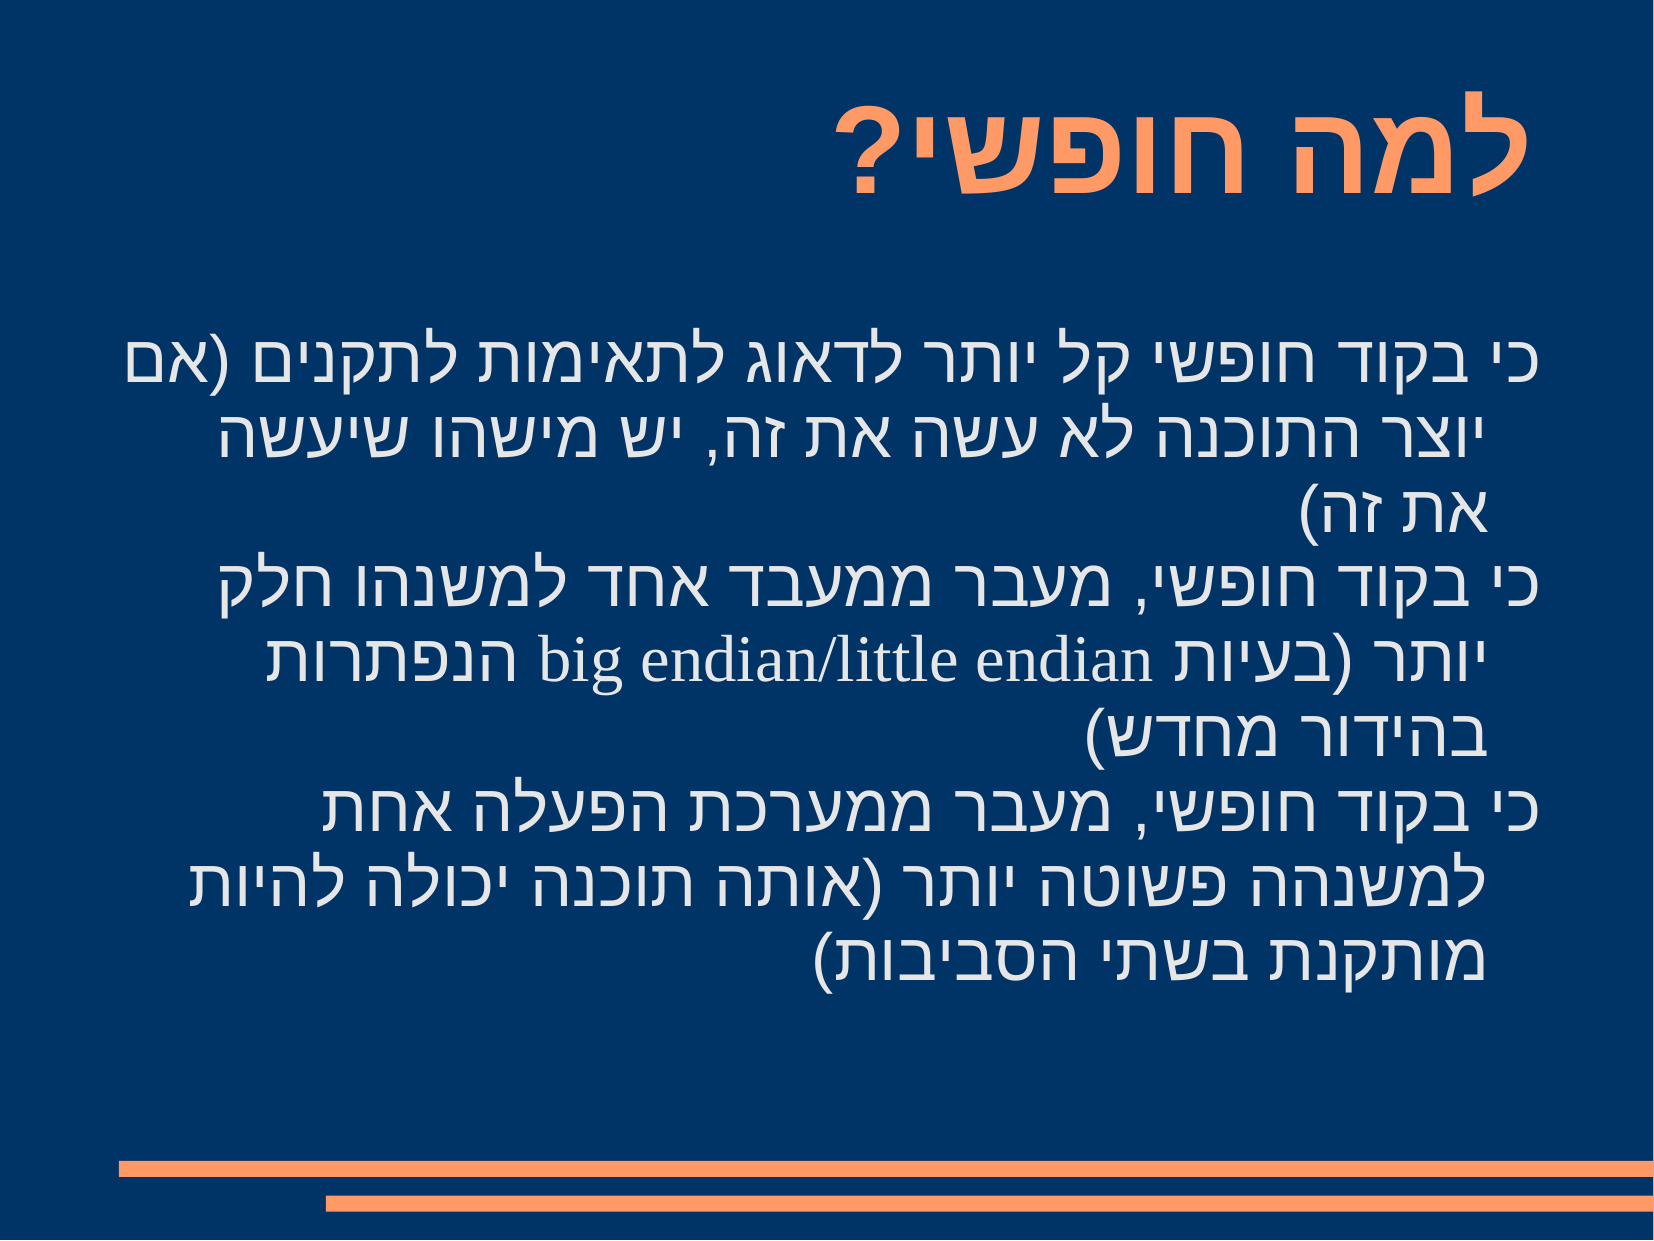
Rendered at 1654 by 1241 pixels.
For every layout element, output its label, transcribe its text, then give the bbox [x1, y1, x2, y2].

title למה חופשי? [121, 46, 1534, 254]
list כי בקוד חופשי קל יותר לדאוג לתאימות לתקנים (אם יוצר התוכנה לא עשה את זה, יש מישהו שיעשה את זה) כי בקוד חופשי, מעבר ממעבד אחד למשנהו חלק יותר (בעיות big endian/little endian הנפתרות בהידור מחדש) כי בקוד חופשי, מעבר ממערכת הפעלה אחת למשנהה פשוטה יותר (אותה תוכנה יכולה להיות מותקנת בשתי הסביבות) [121, 322, 1561, 1133]
